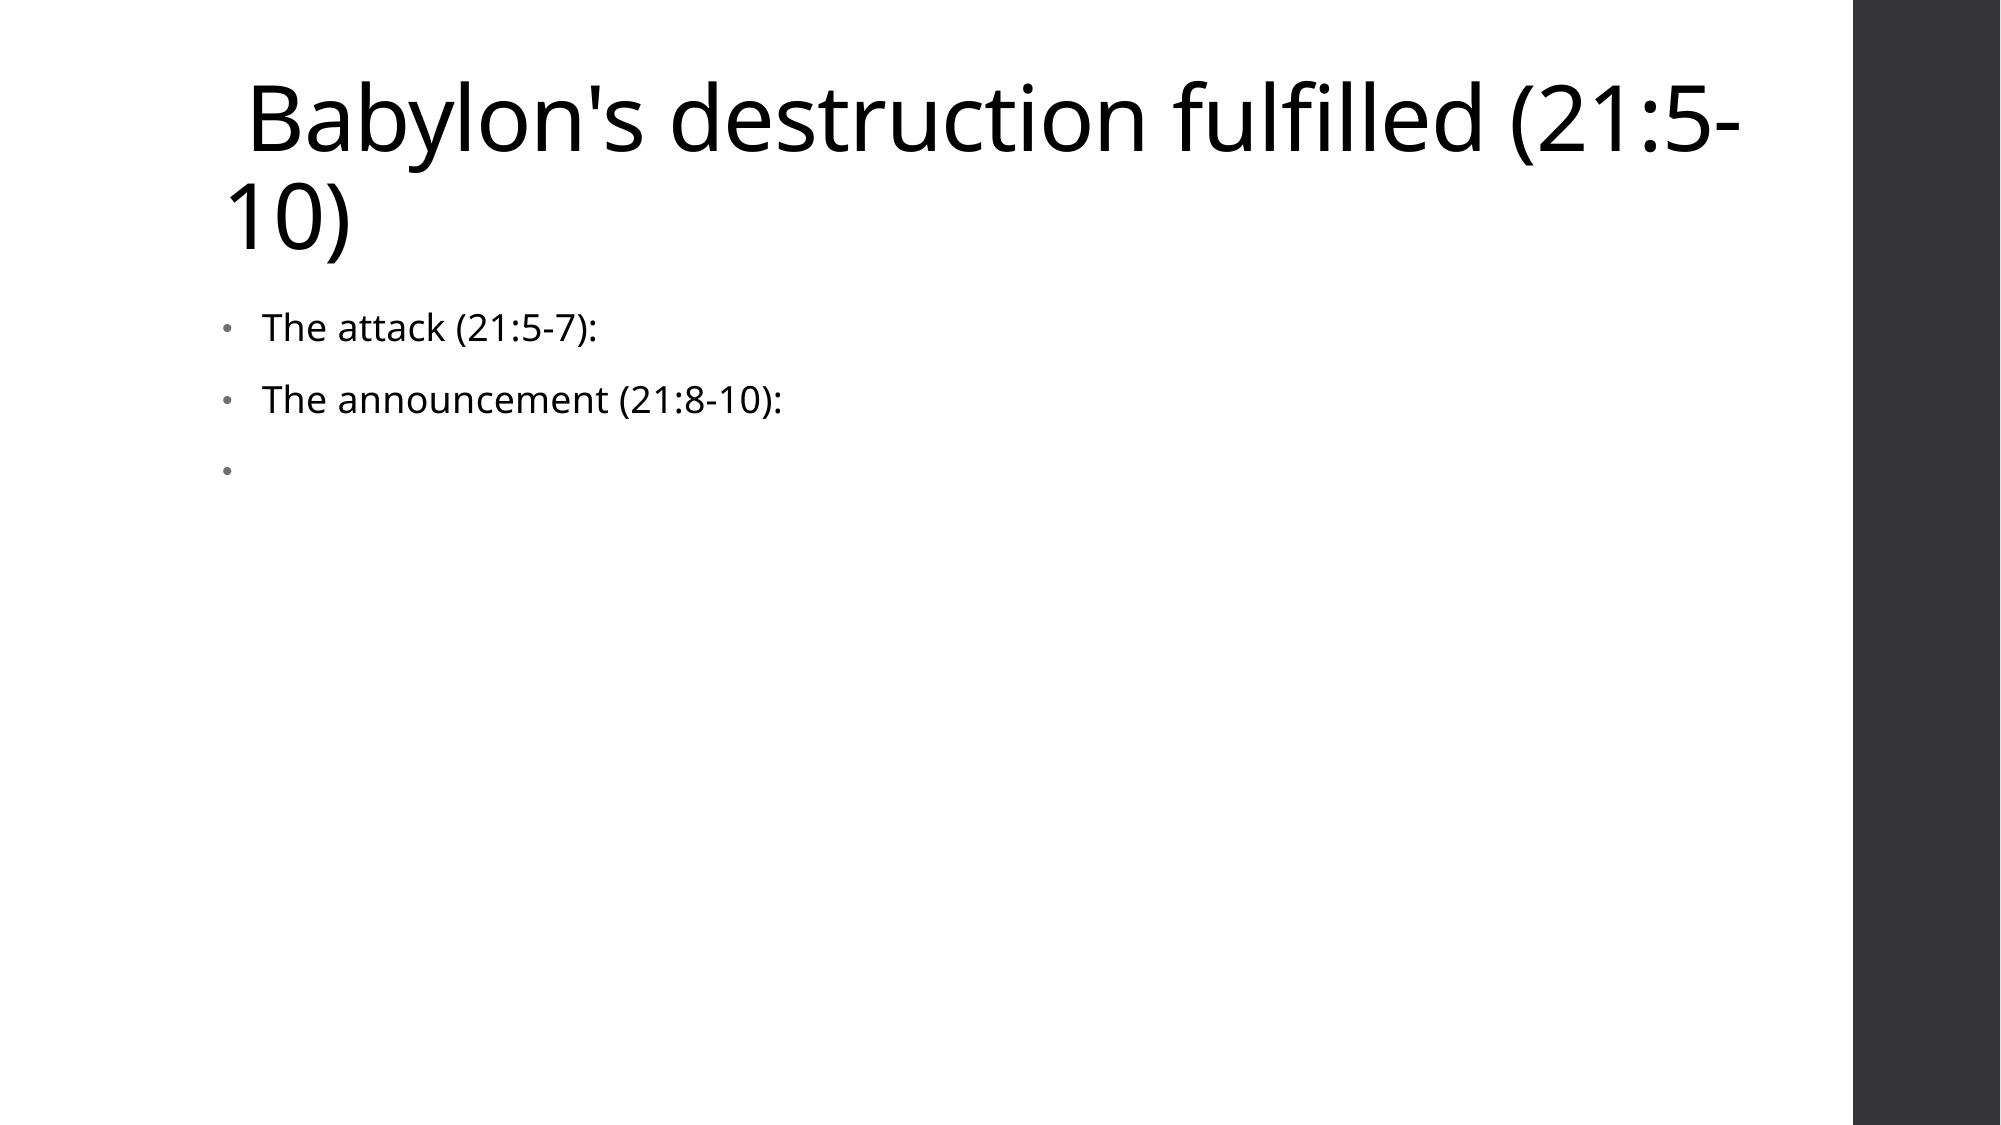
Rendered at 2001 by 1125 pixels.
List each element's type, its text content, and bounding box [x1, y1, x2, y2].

title Babylon's destruction fulfilled (21:5-10) [206, 60, 1797, 278]
list The attack (21:5-7): The announcement (21:8-10): [206, 299, 1617, 1014]
